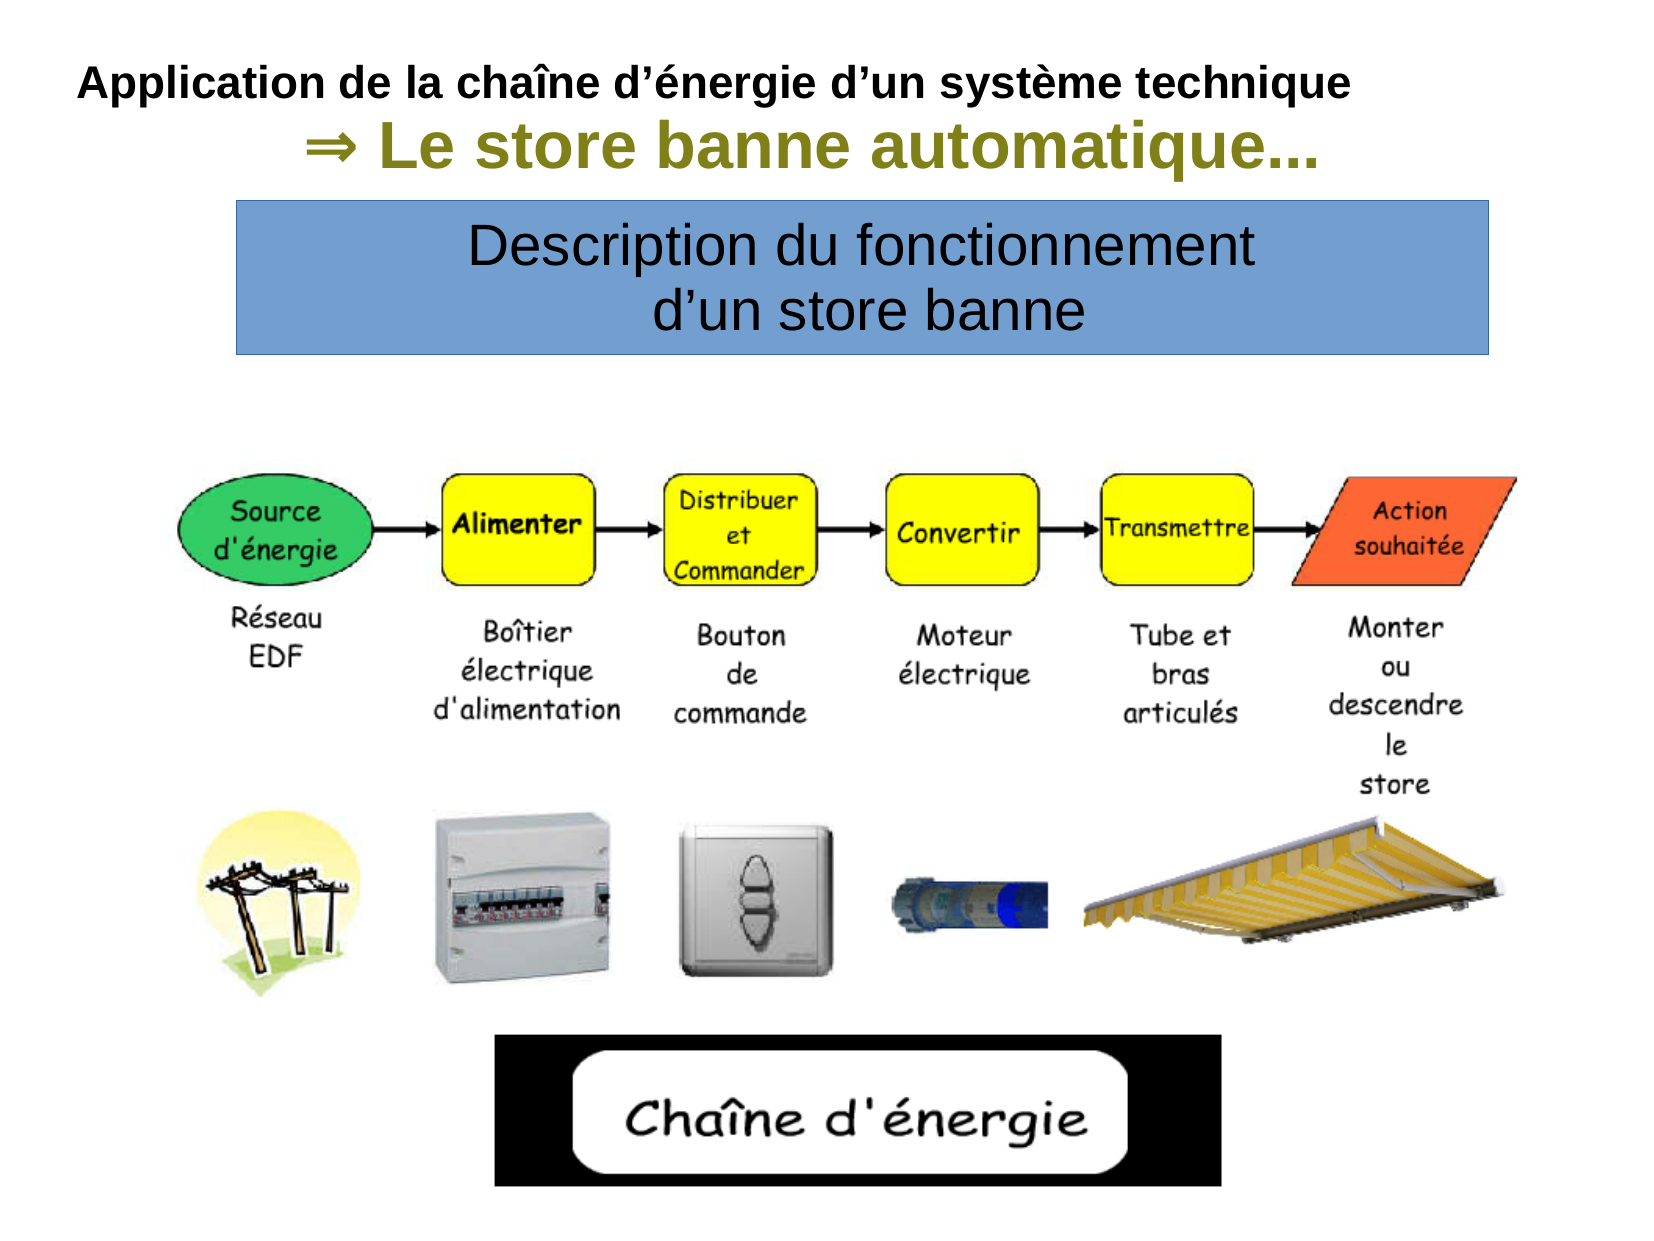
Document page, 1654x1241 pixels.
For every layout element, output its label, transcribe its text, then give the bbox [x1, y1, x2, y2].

picture [151, 200, 1536, 1207]
text_box Application de la chaîne d’énergie d’un système technique ⇒ Le store banne automatique... [62, 49, 1583, 191]
text_box Description du fonctionnement d’un store banne [236, 200, 1489, 355]
